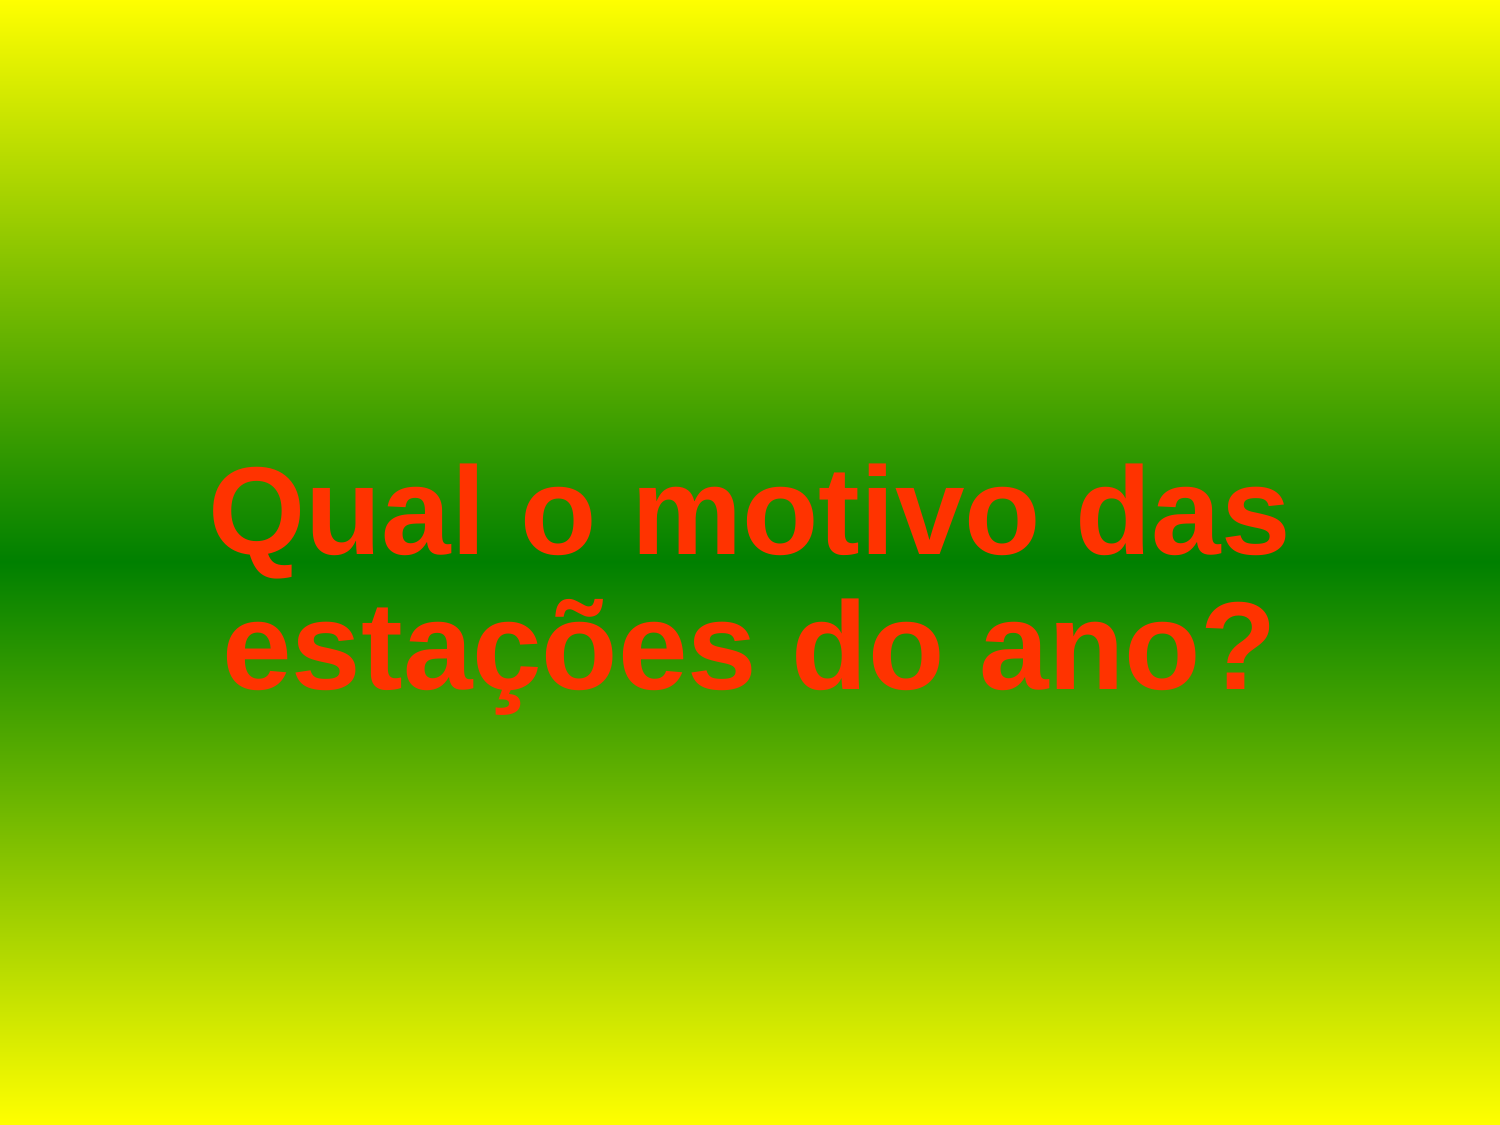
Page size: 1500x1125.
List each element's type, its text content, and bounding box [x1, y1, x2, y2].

title Qual o motivo das estações do ano? [112, 416, 1388, 748]
